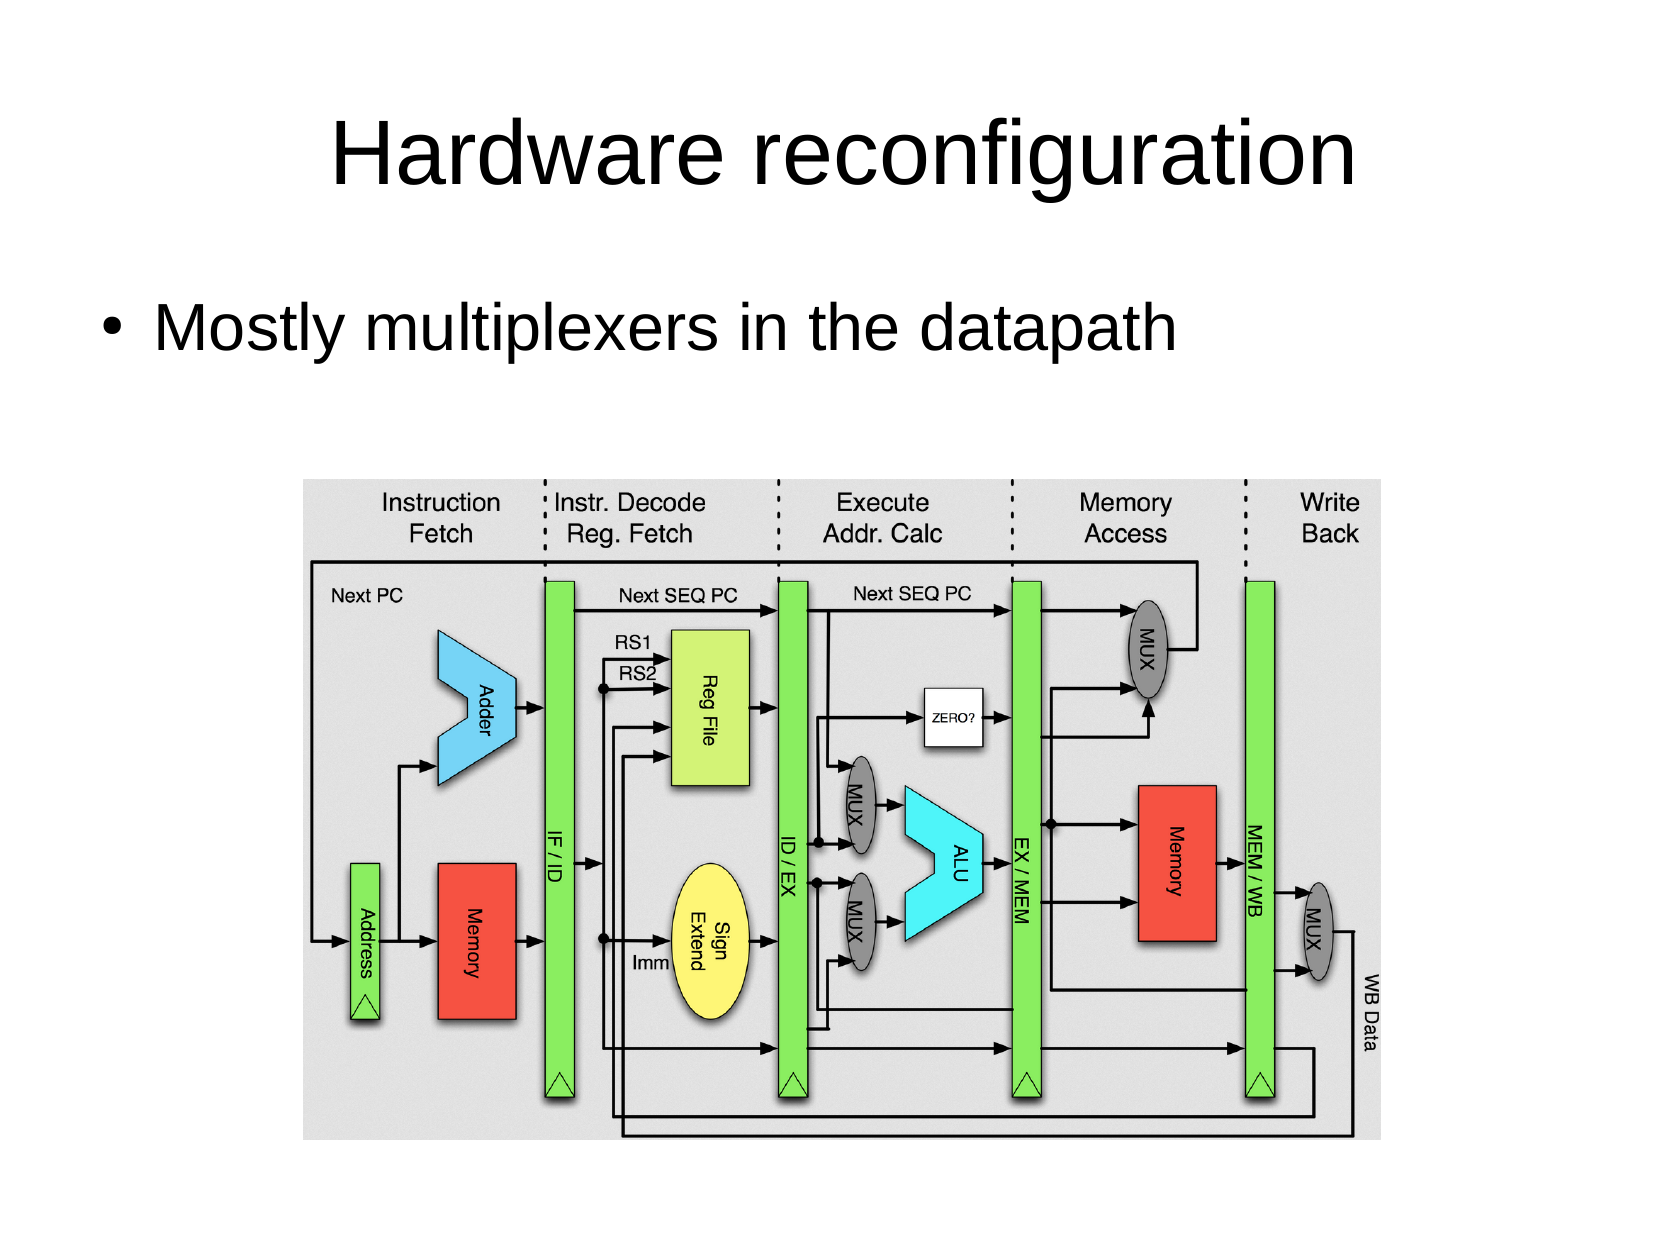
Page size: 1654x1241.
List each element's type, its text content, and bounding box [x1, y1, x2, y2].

title Hardware reconfiguration [82, 49, 1571, 257]
picture [303, 479, 1381, 1140]
list Mostly multiplexers in the datapath [82, 290, 1538, 1010]
